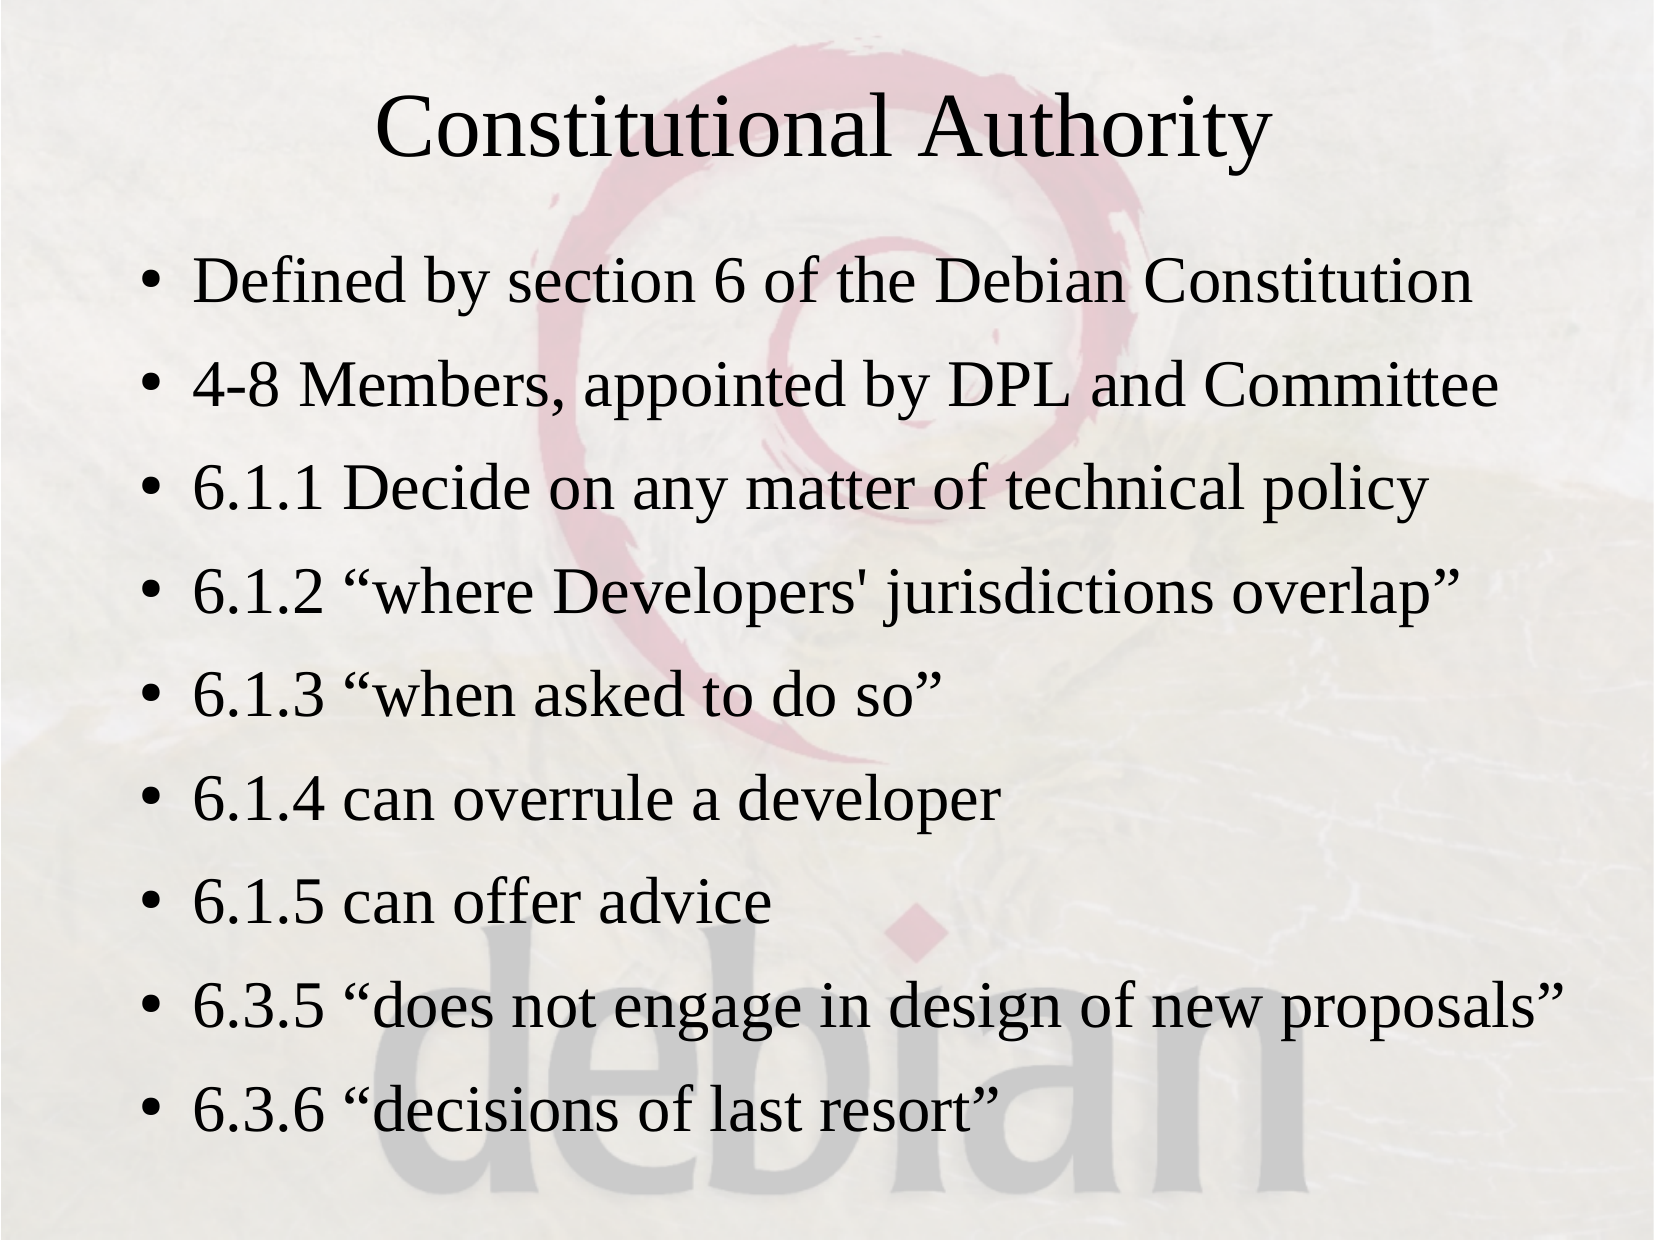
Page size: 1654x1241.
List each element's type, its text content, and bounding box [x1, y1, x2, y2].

title Constitutional Authority [119, 22, 1532, 230]
list Defined by section 6 of the Debian Constitution 4-8 Members, appointed by DPL and Committee 6.1.1 Decide on any matter of technical policy 6.1.2 “where Developers' jurisdictions overlap” 6.1.3 “when asked to do so” 6.1.4 can overrule a developer 6.1.5 can offer advice 6.3.5 “does not engage in design of new proposals” 6.3.6 “decisions of last resort” [121, 242, 1594, 1146]
picture [1, 0, 1654, 1240]
